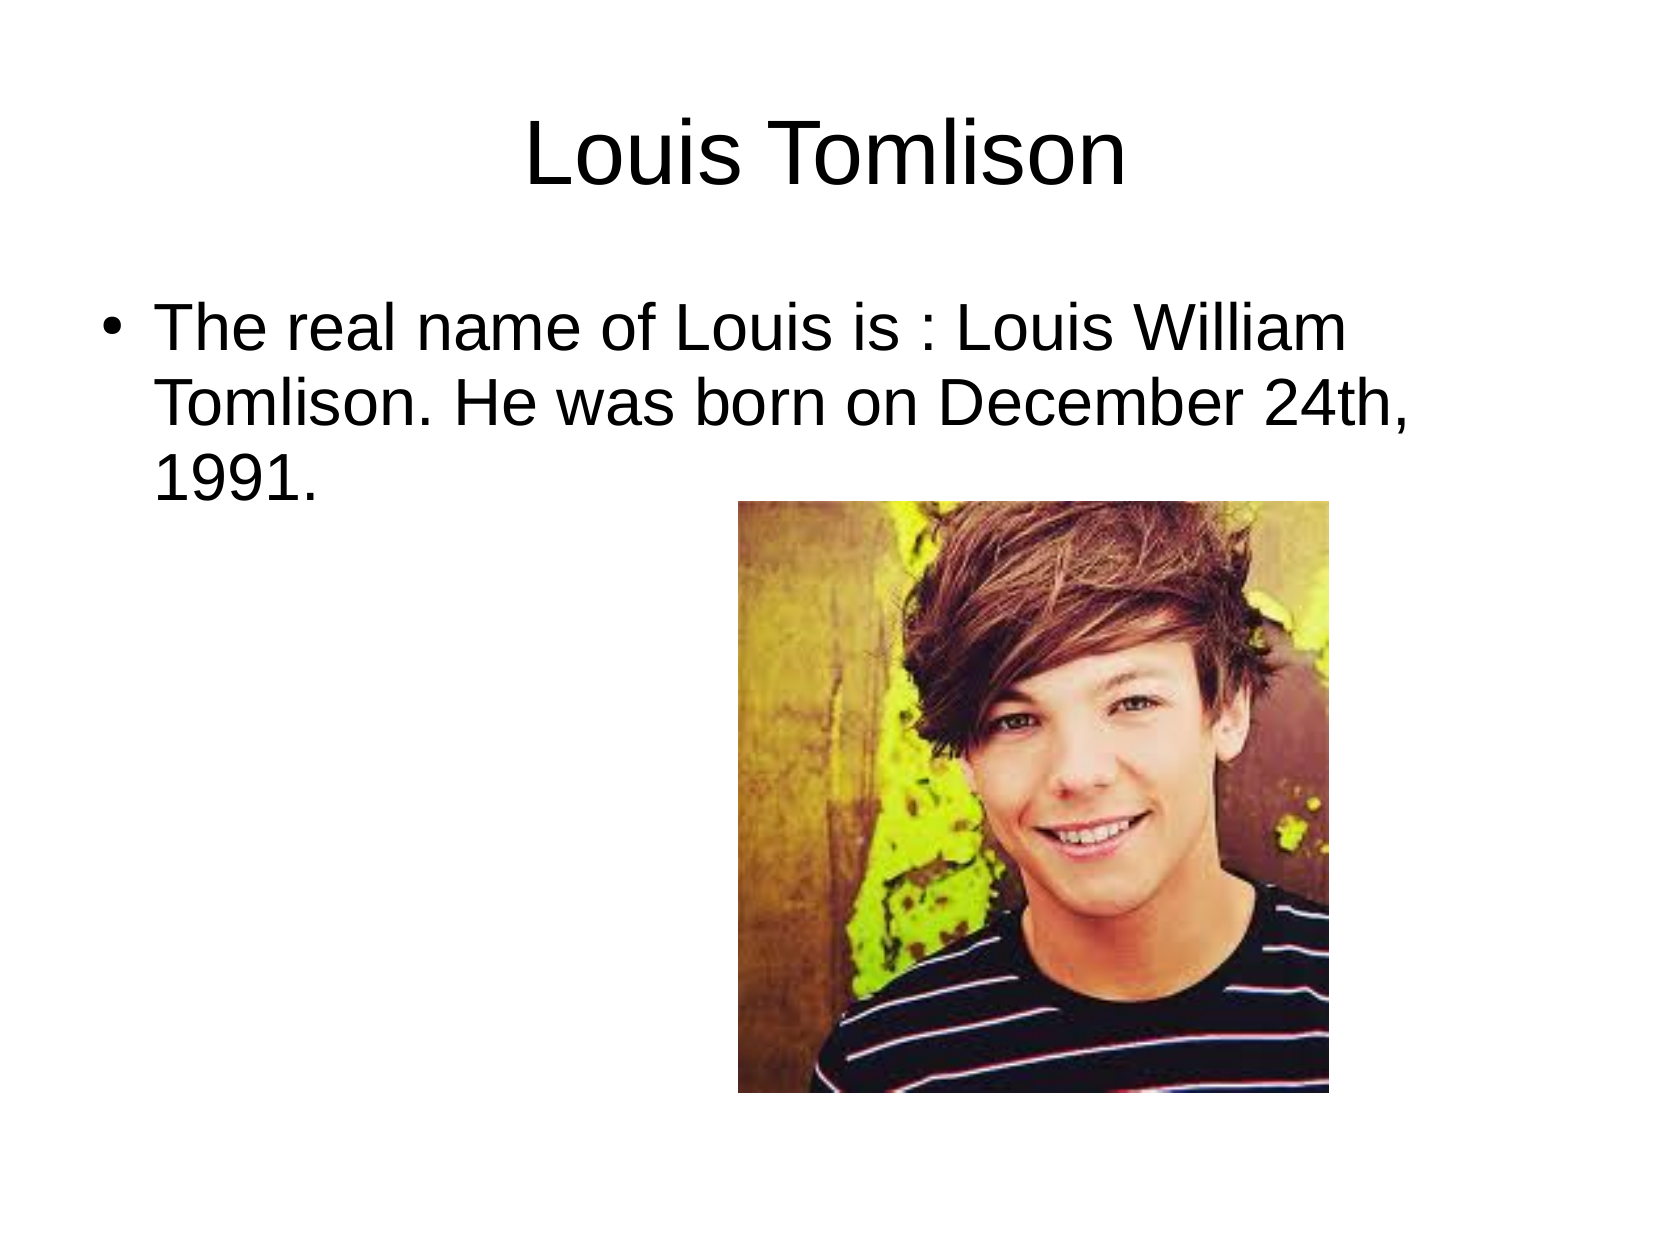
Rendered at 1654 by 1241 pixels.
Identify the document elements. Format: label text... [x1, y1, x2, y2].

picture [738, 501, 1329, 1093]
list The real name of Louis is : Louis William Tomlison. He was born on December 24th, 1991. [82, 290, 1571, 1094]
title Louis Tomlison [82, 56, 1571, 250]
